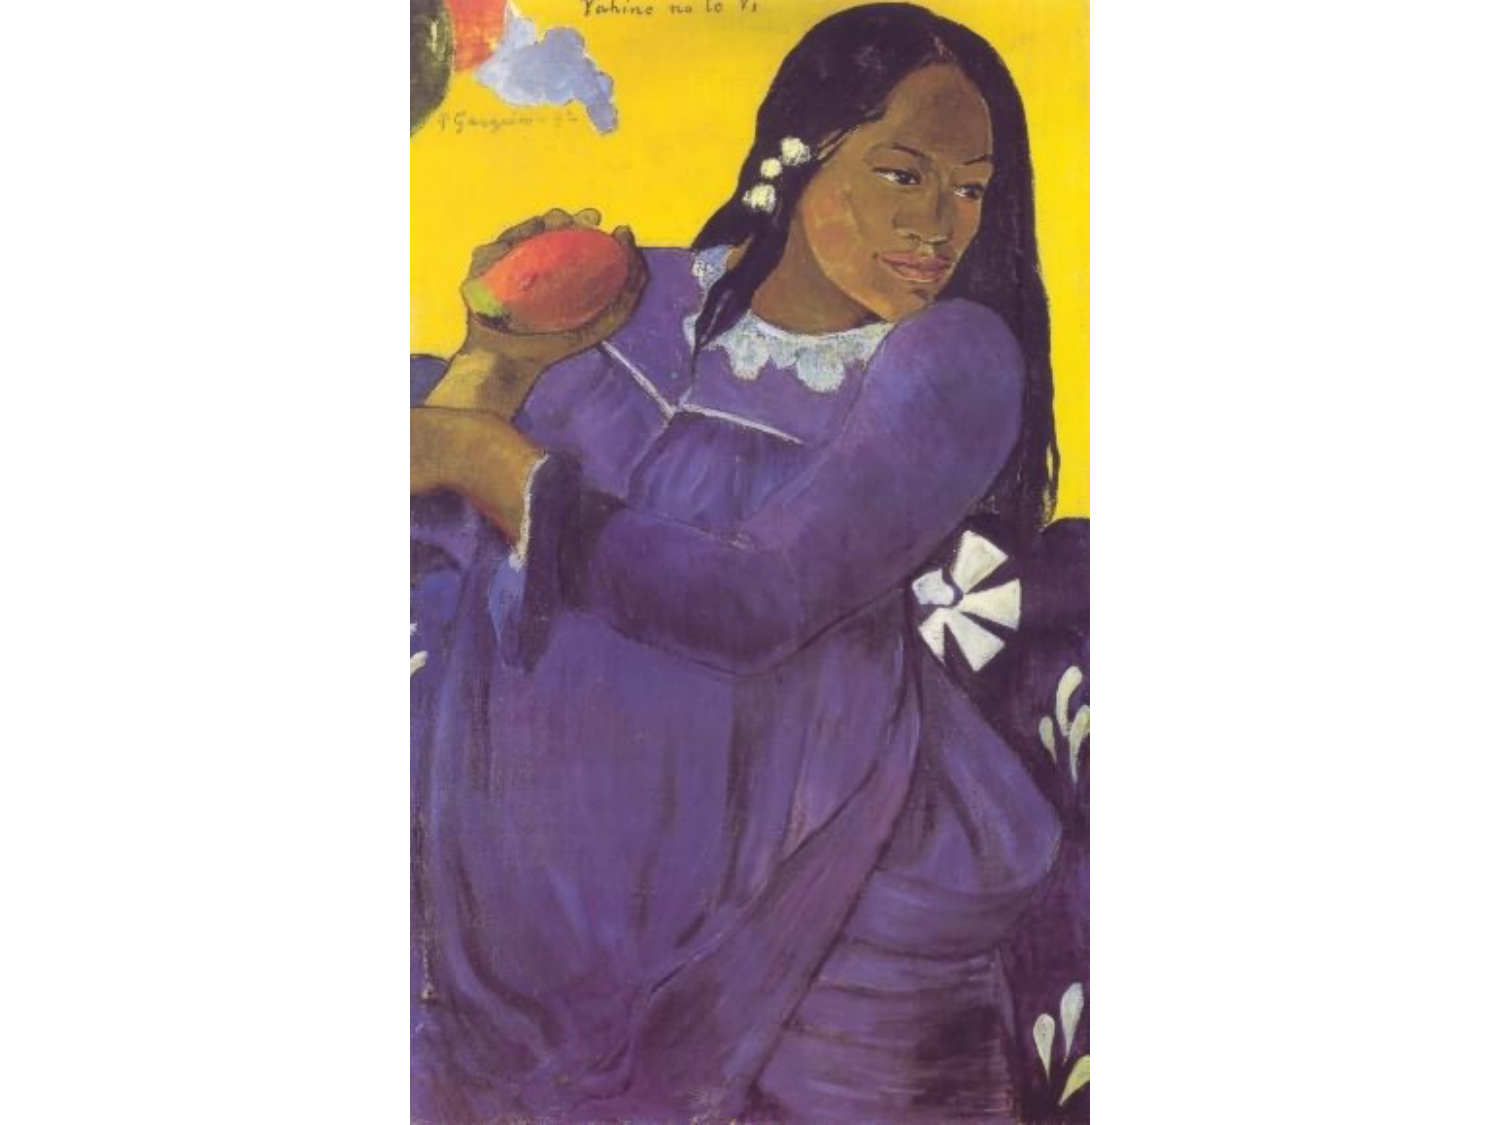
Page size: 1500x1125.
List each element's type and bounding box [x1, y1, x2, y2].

picture [410, 0, 1090, 1125]
